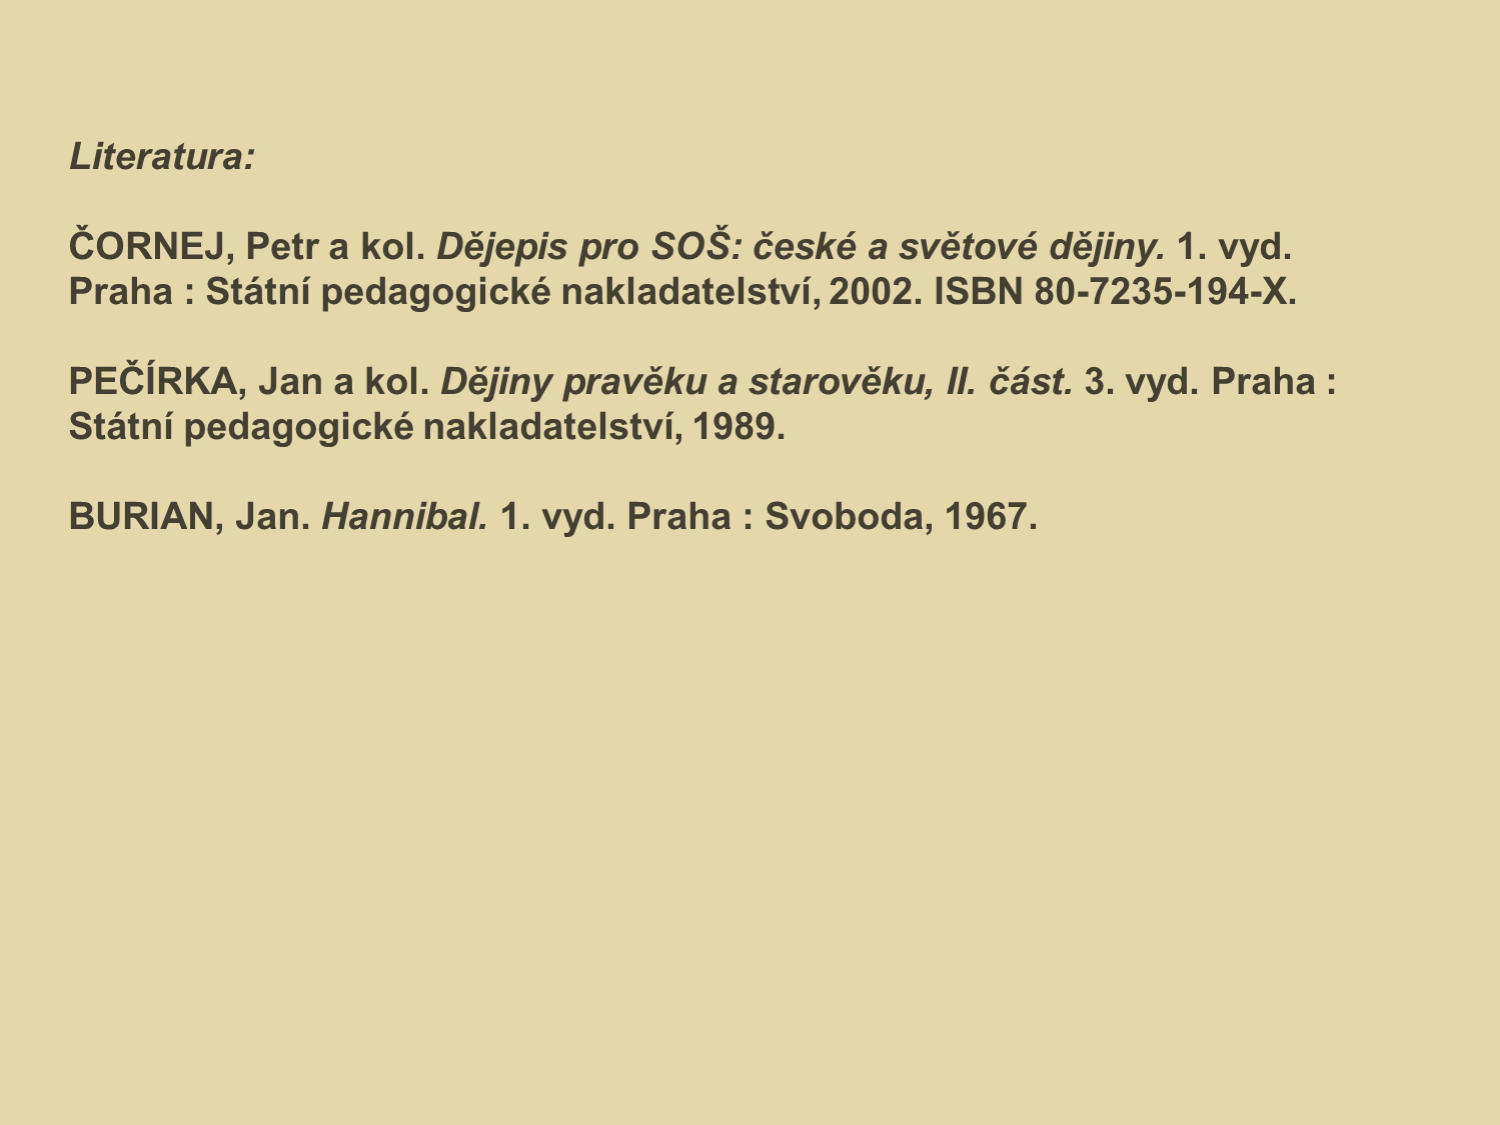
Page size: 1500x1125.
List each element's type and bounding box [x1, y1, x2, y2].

picture [45, 120, 1389, 561]
